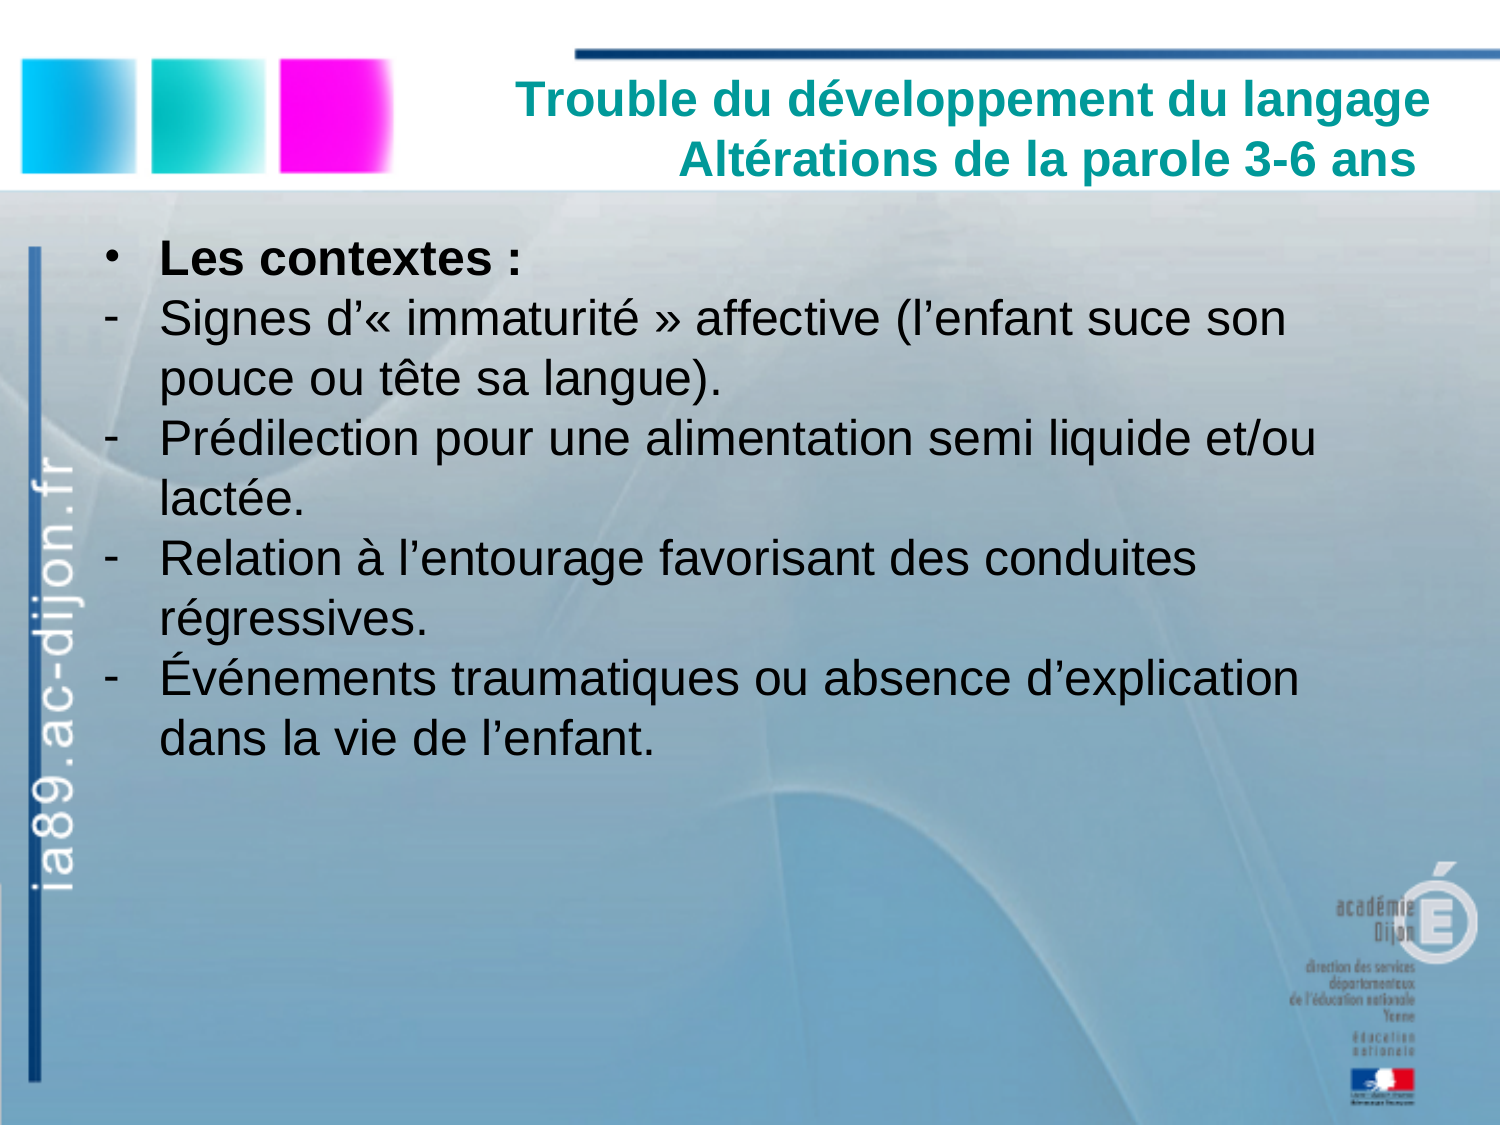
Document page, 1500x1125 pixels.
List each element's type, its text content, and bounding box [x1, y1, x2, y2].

title Trouble du développement du langage Altérations de la parole 3-6 ans [413, 59, 1447, 195]
picture [0, 0, 1500, 1125]
list Les contextes : Signes d’« immaturité » affective (l’enfant suce son pouce ou tête sa langue). Prédilection pour une alimentation semi liquide et/ou lactée. Relation à l’entourage favorisant des conduites régressives. Événements traumatiques ou absence d’explication dans la vie de l’enfant. [88, 218, 1392, 886]
